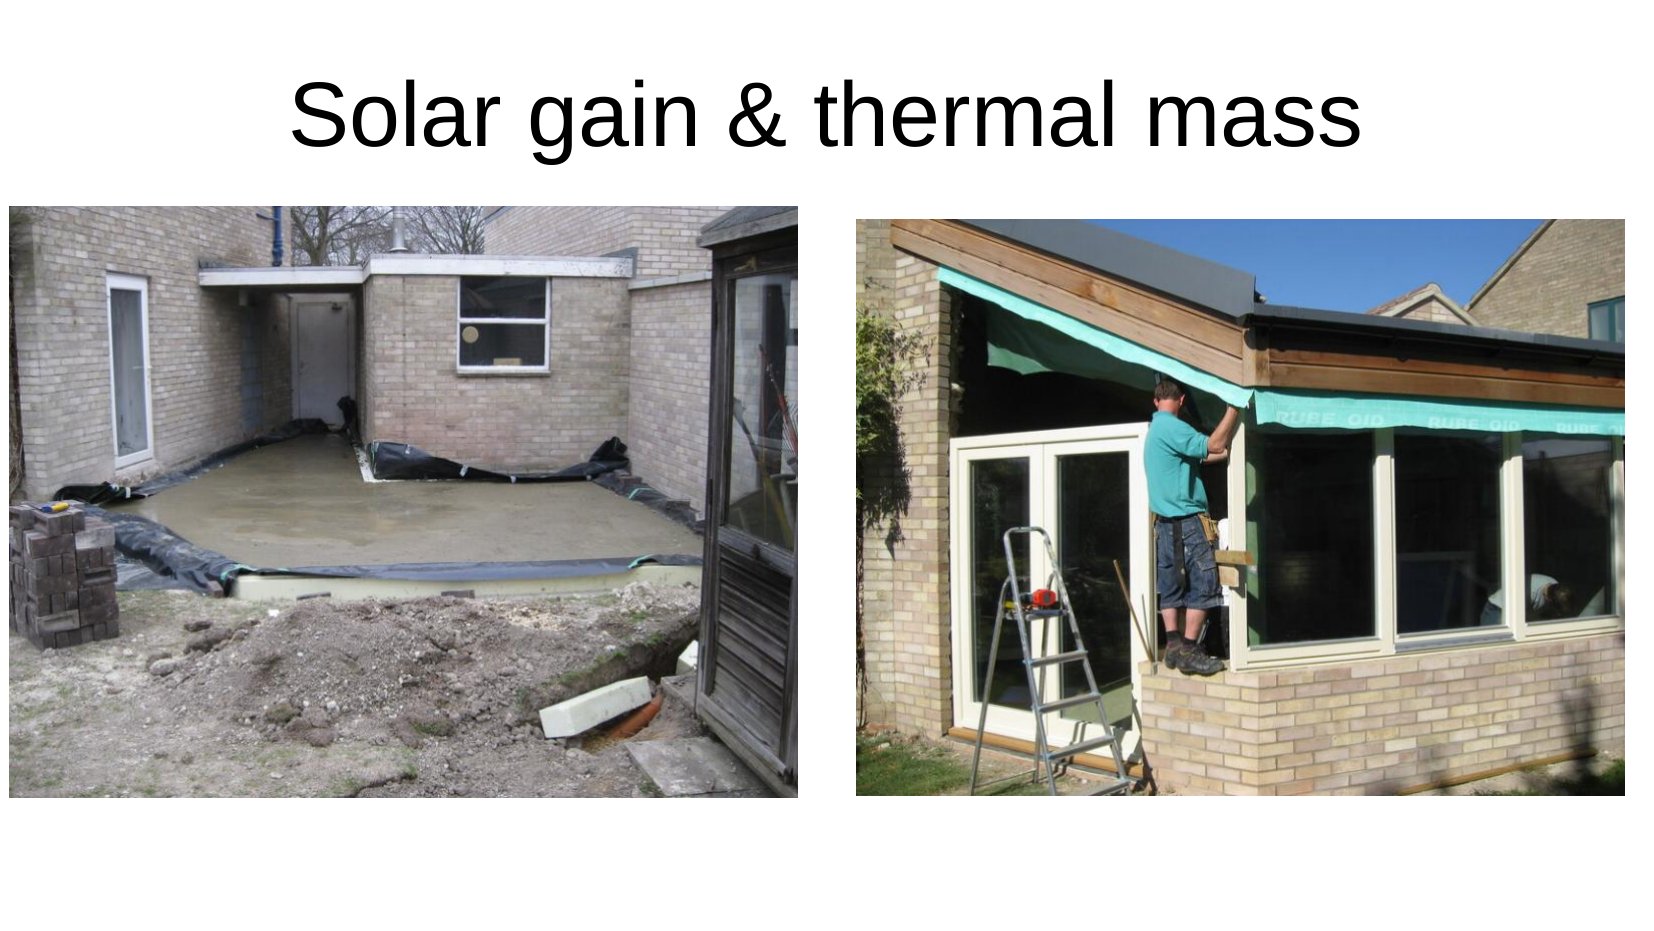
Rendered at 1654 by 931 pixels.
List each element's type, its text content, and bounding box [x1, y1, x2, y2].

title Solar gain & thermal mass [82, 37, 1571, 193]
picture [856, 219, 1625, 796]
picture [9, 206, 798, 798]
